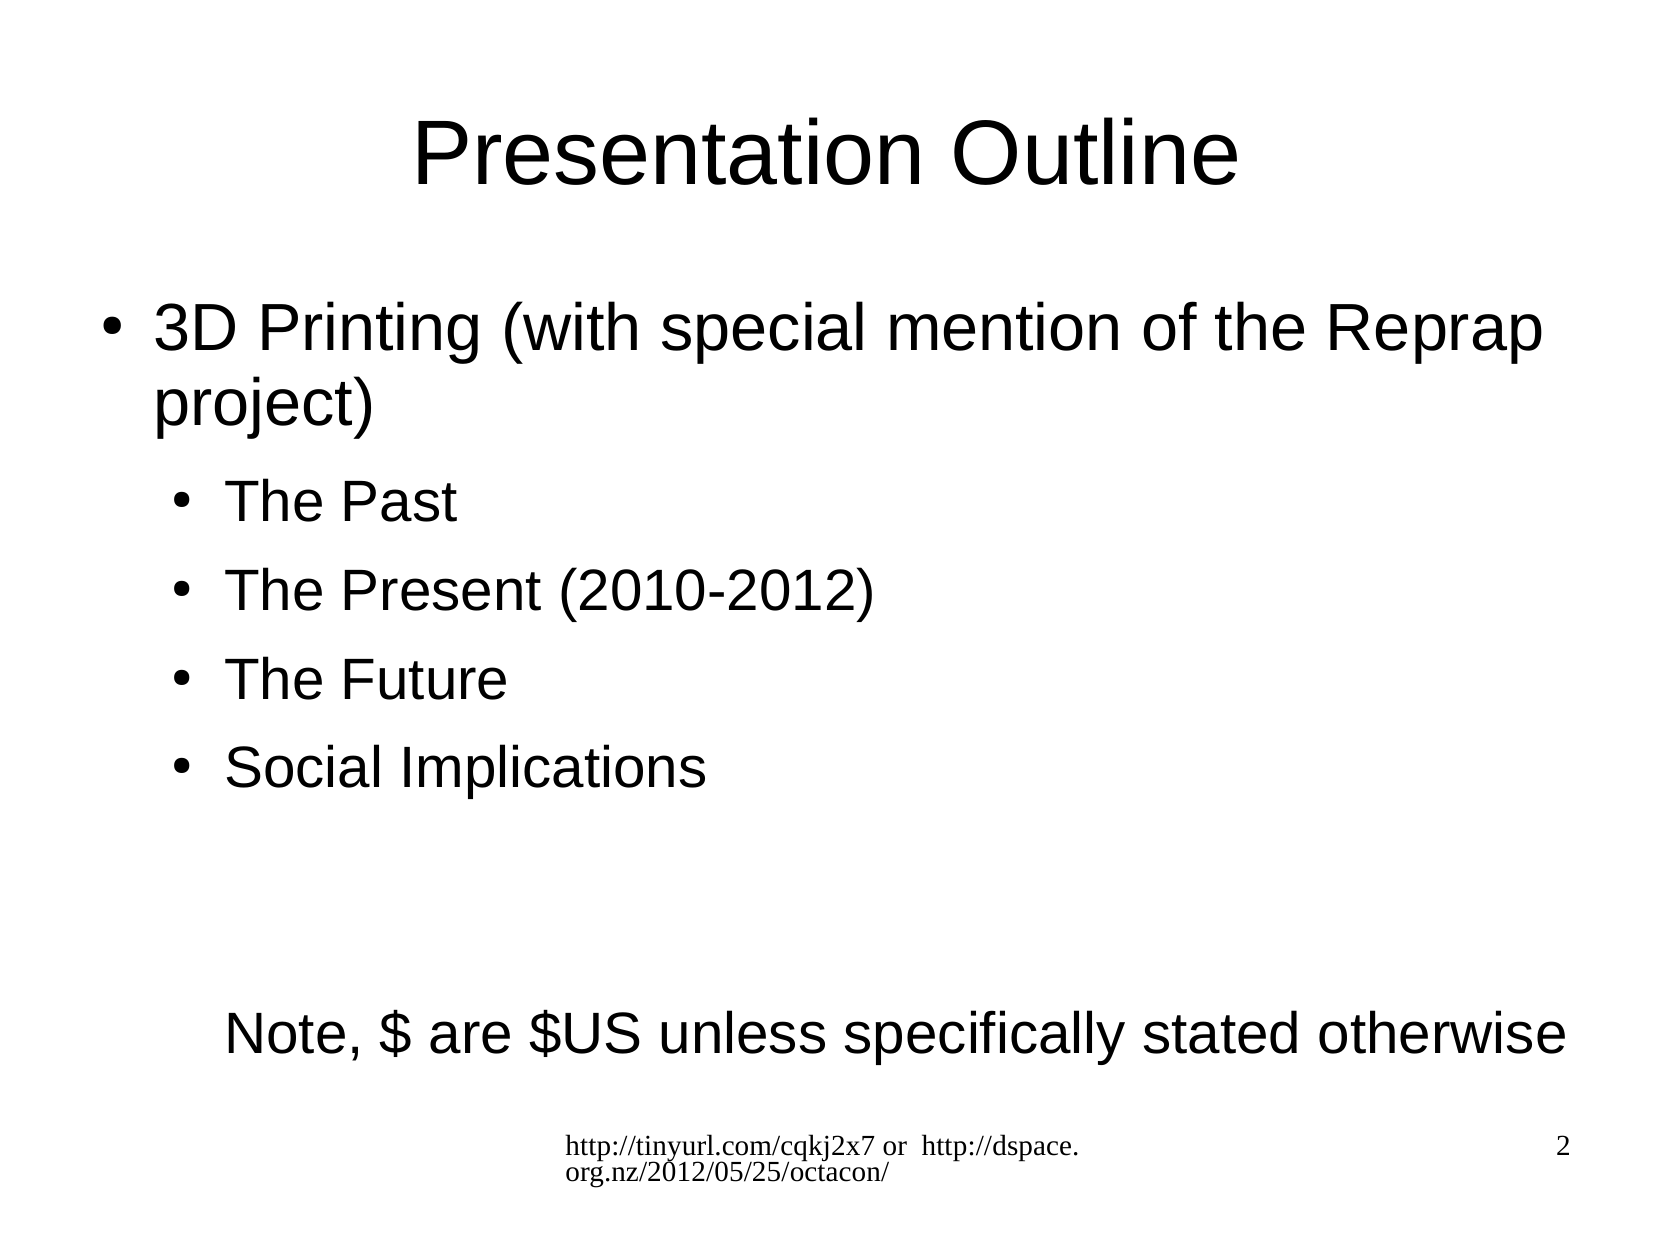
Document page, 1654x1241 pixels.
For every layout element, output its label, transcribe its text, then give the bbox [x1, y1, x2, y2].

title Presentation Outline [82, 49, 1571, 257]
list 3D Printing (with special mention of the Reprap project) The Past The Present (2010-2012) The Future Social Implications Note, $ are $US unless specifically stated otherwise [82, 290, 1571, 1109]
